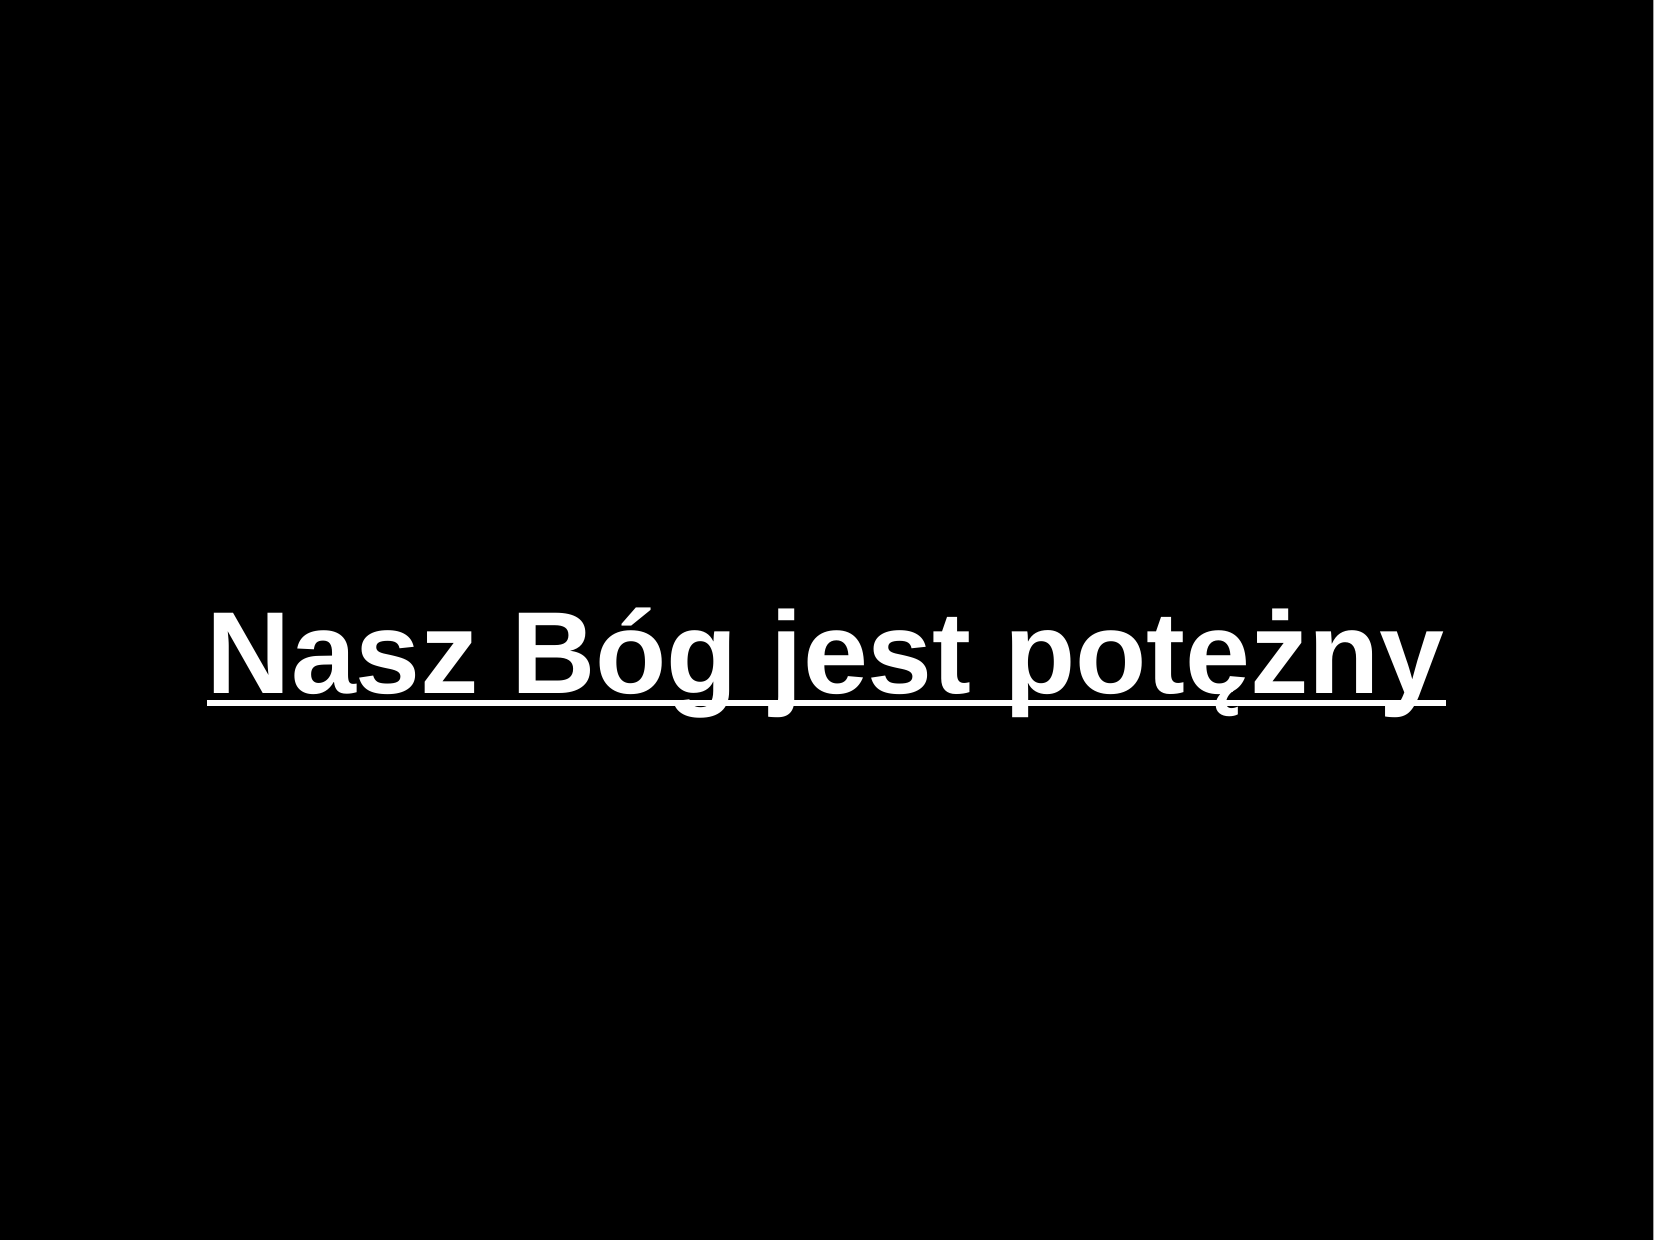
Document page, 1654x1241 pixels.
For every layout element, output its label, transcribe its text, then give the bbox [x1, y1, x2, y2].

subtitle Nasz Bóg jest potężny [0, 0, 1654, 1241]
